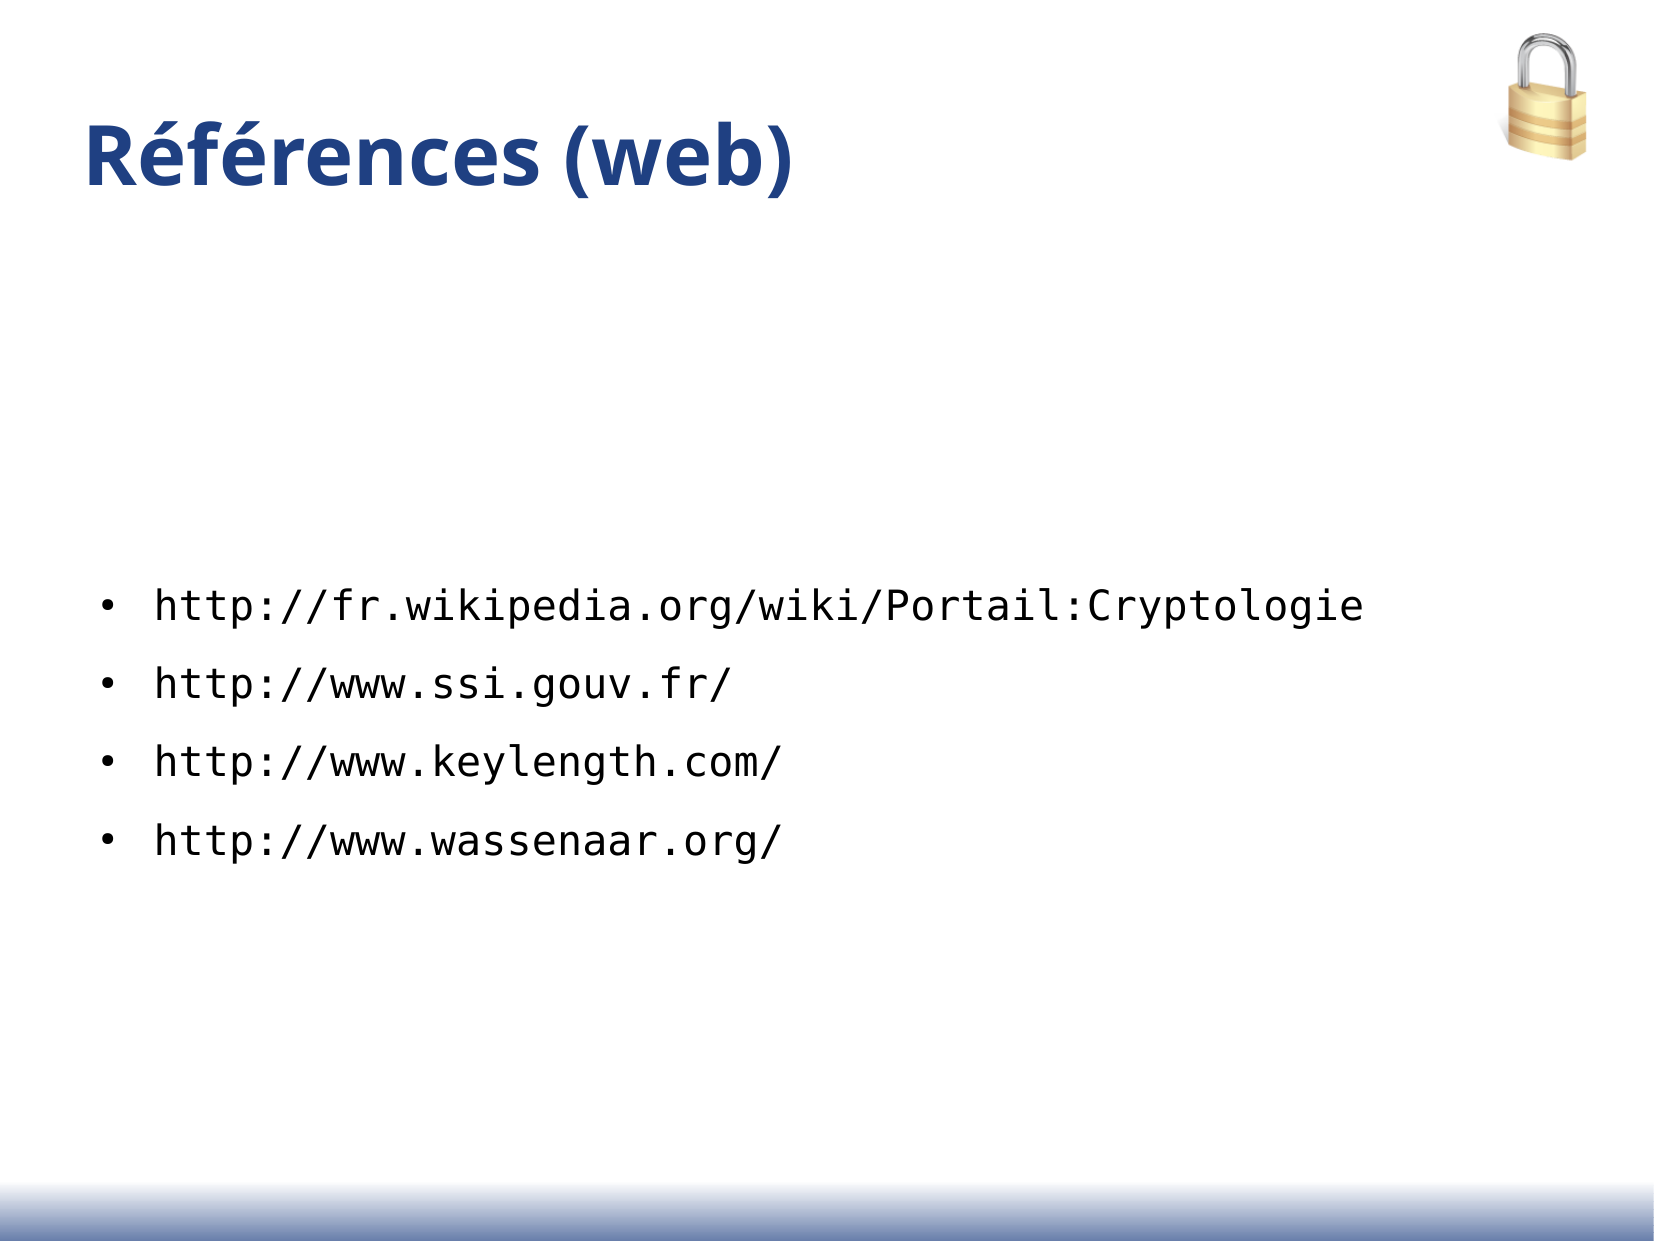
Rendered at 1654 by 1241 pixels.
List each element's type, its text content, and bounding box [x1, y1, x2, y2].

list http://fr.wikipedia.org/wiki/Portail:Cryptologie http://www.ssi.gouv.fr/ http://www.keylength.com/ http://www.wassenaar.org/ [82, 324, 1571, 1123]
picture [1476, 29, 1613, 166]
title Références (web) [82, 49, 1571, 257]
